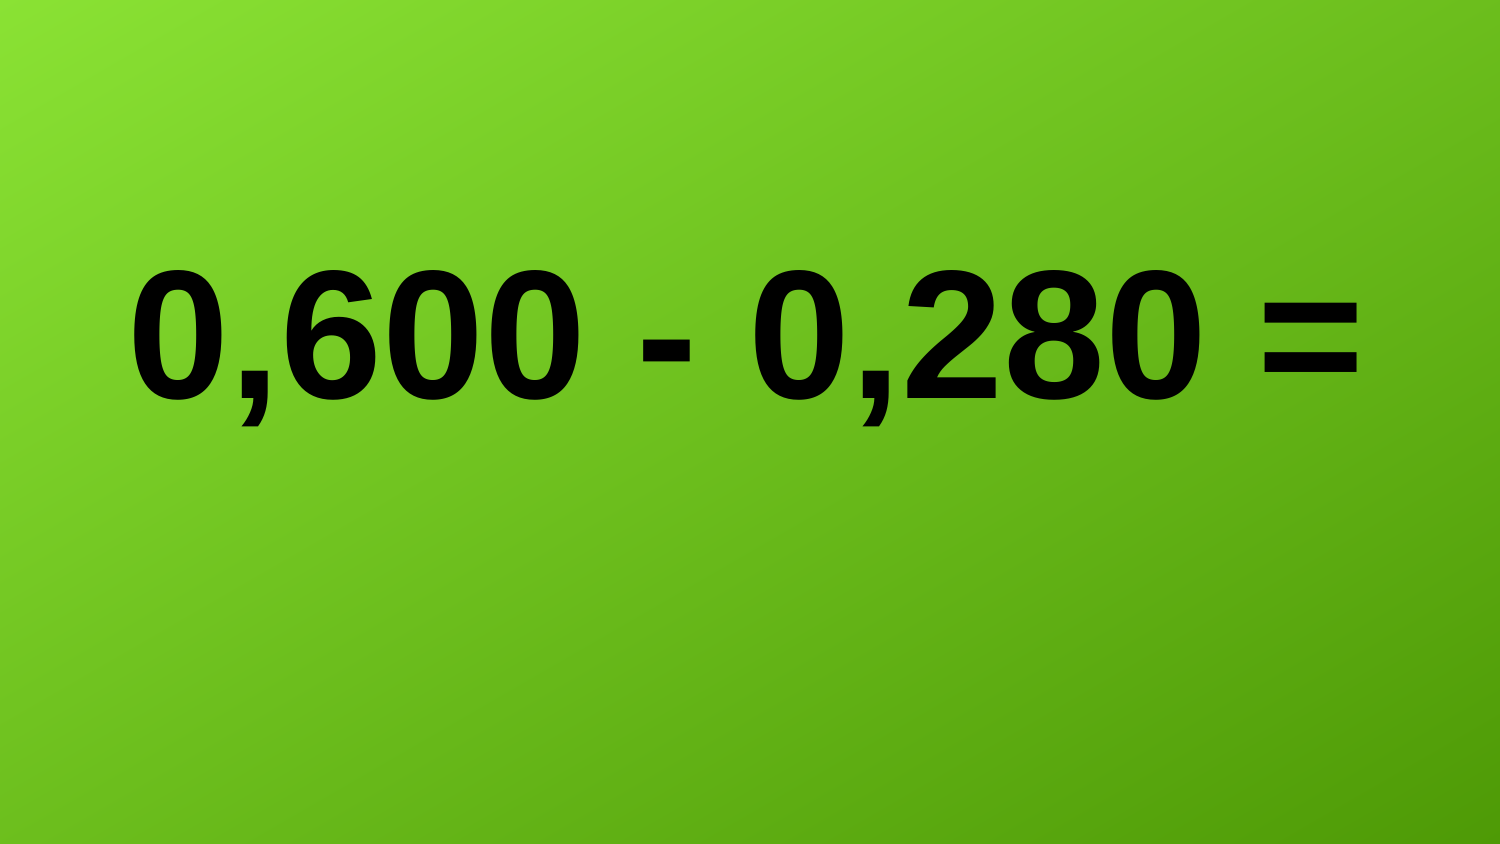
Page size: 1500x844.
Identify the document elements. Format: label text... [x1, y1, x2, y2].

title 0,600 - 0,280 = [112, 259, 1388, 450]
